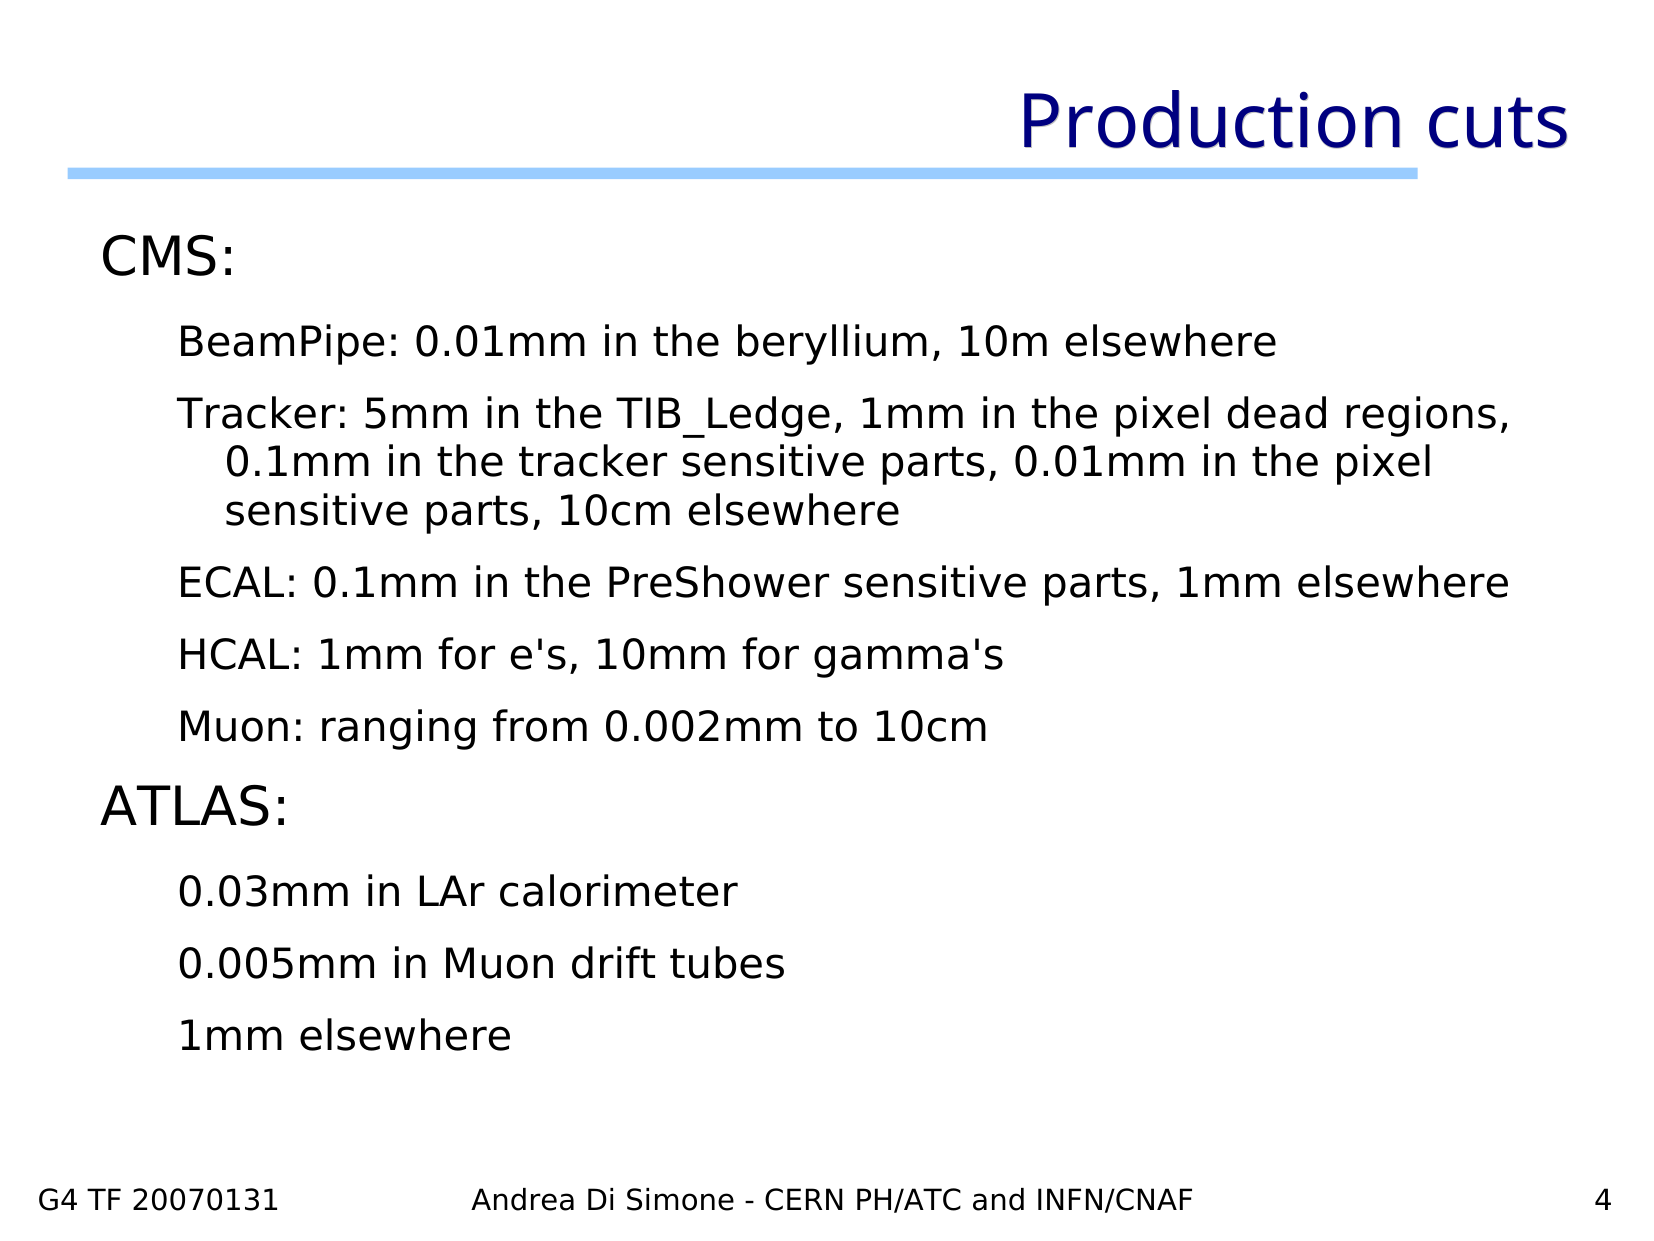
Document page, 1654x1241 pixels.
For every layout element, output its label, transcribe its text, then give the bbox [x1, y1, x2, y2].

list CMS: BeamPipe: 0.01mm in the beryllium, 10m elsewhere Tracker: 5mm in the TIB_Ledge, 1mm in the pixel dead regions, 0.1mm in the tracker sensitive parts, 0.01mm in the pixel sensitive parts, 10cm elsewhere ECAL: 0.1mm in the PreShower sensitive parts, 1mm elsewhere HCAL: 1mm for e's, 10mm for gamma's Muon: ranging from 0.002mm to 10cm ATLAS: 0.03mm in LAr calorimeter 0.005mm in Muon drift tubes 1mm elsewhere [82, 225, 1571, 1109]
title Production cuts [82, 49, 1571, 188]
